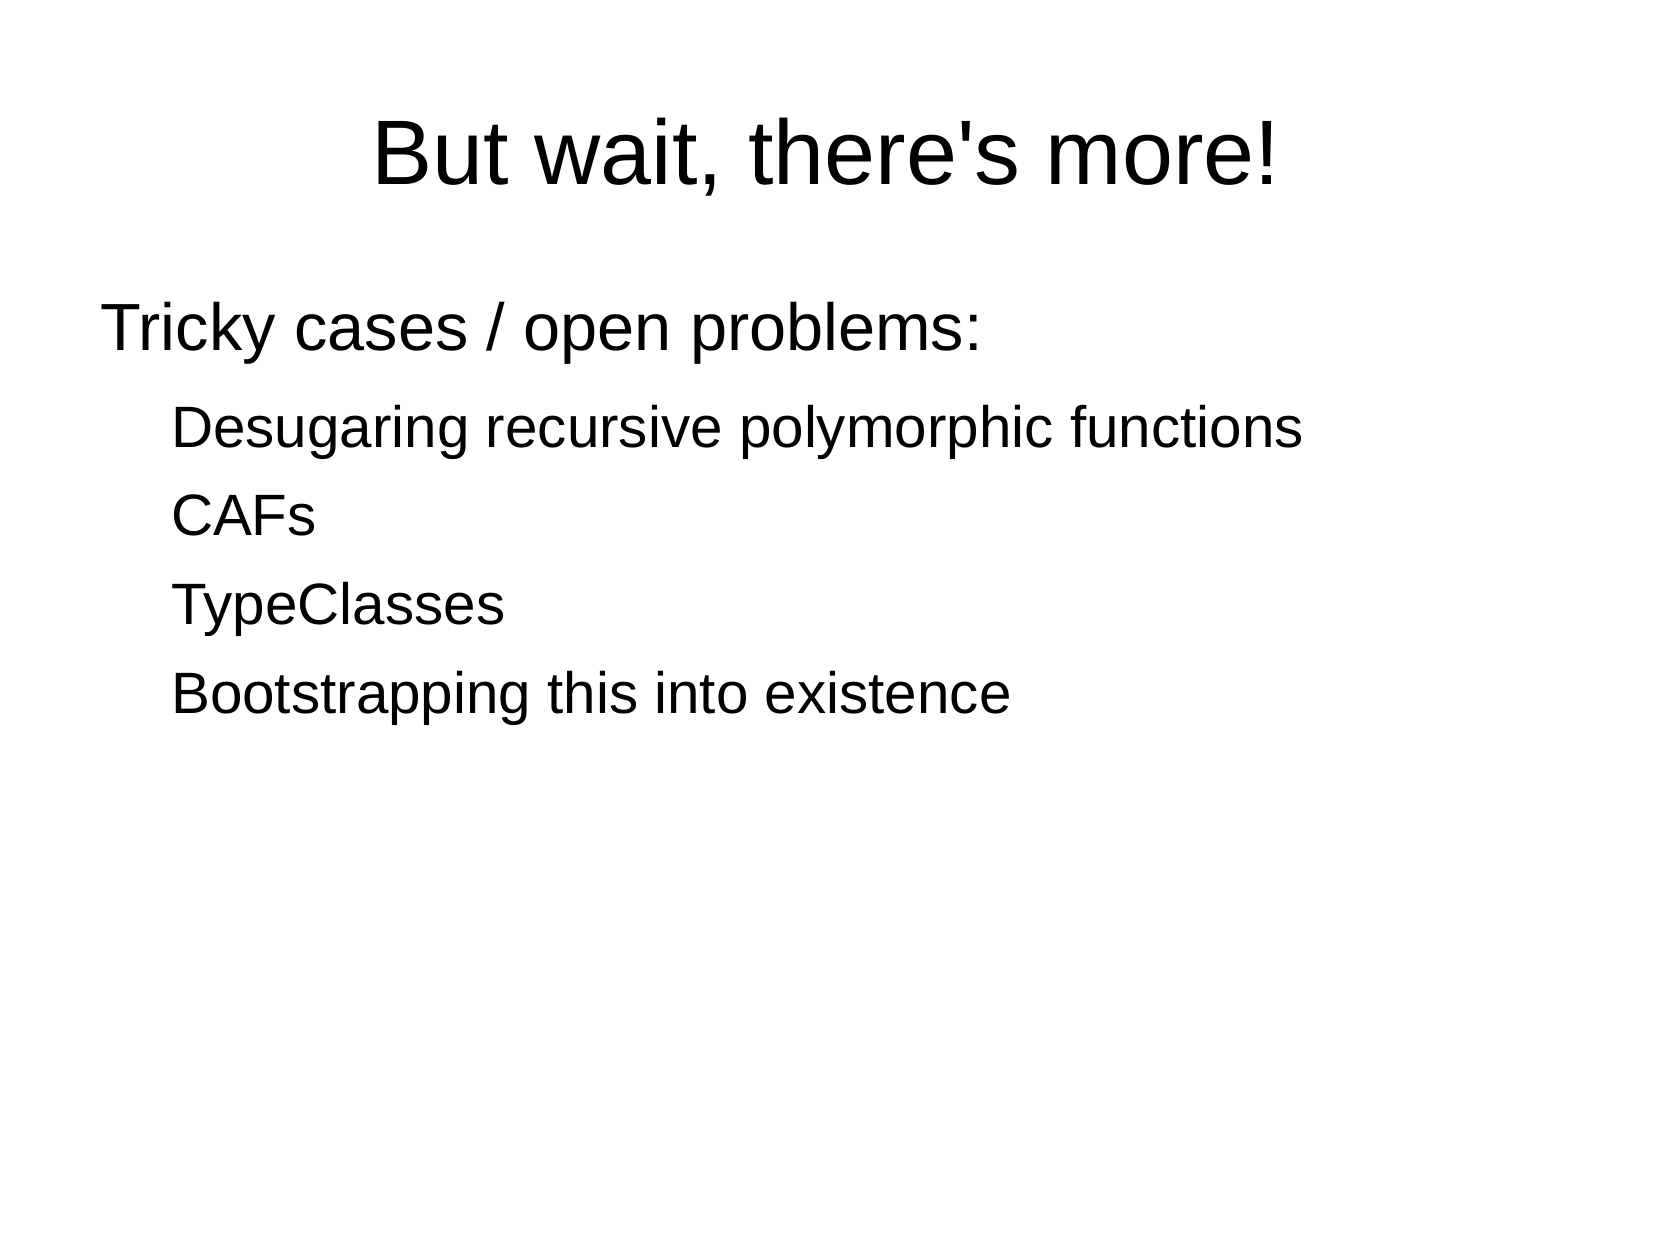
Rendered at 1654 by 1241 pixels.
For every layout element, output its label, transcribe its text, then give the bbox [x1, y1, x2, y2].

title But wait, there's more! [82, 56, 1571, 250]
list Tricky cases / open problems: Desugaring recursive polymorphic functions CAFs TypeClasses Bootstrapping this into existence [82, 290, 1571, 1109]
